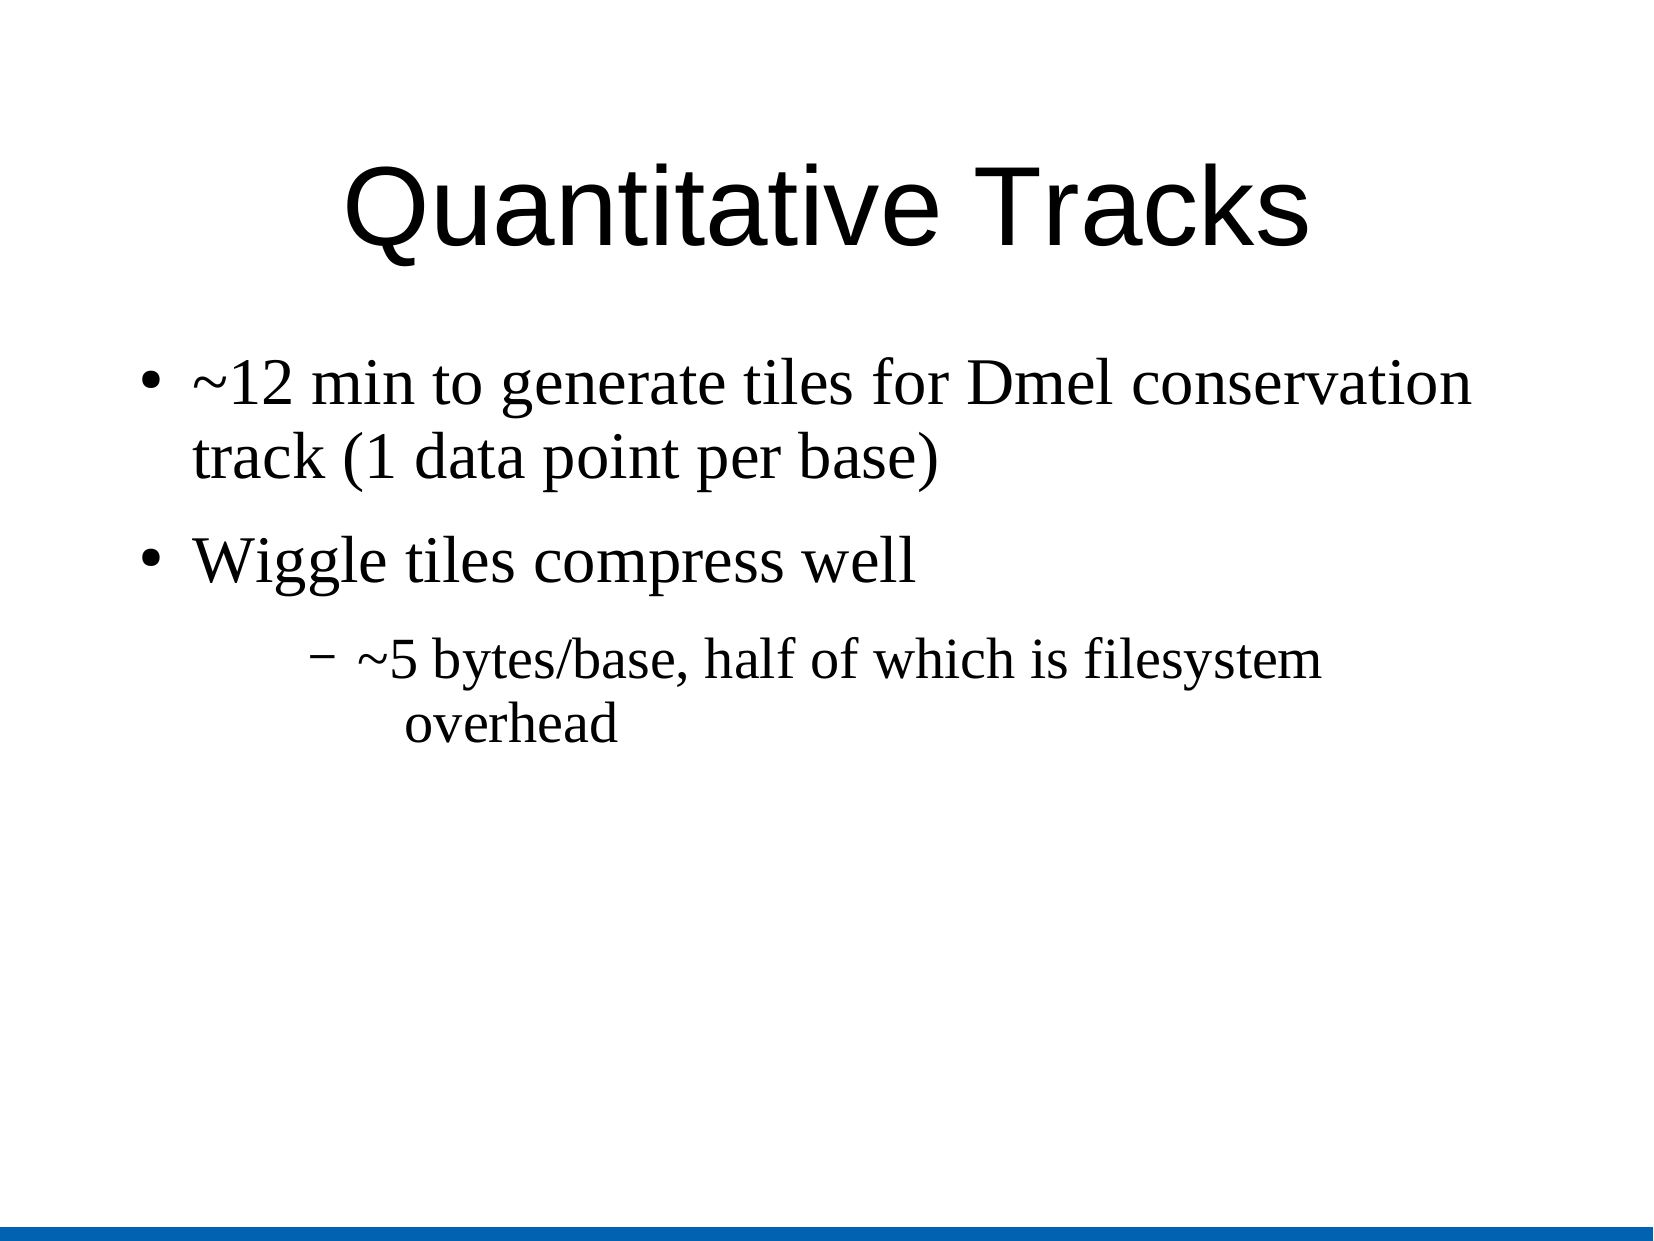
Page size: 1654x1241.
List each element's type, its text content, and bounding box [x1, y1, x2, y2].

list ~12 min to generate tiles for Dmel conservation track (1 data point per base) Wiggle tiles compress well ~5 bytes/base, half of which is filesystem overhead [121, 344, 1533, 1127]
title Quantitative Tracks [121, 102, 1533, 311]
